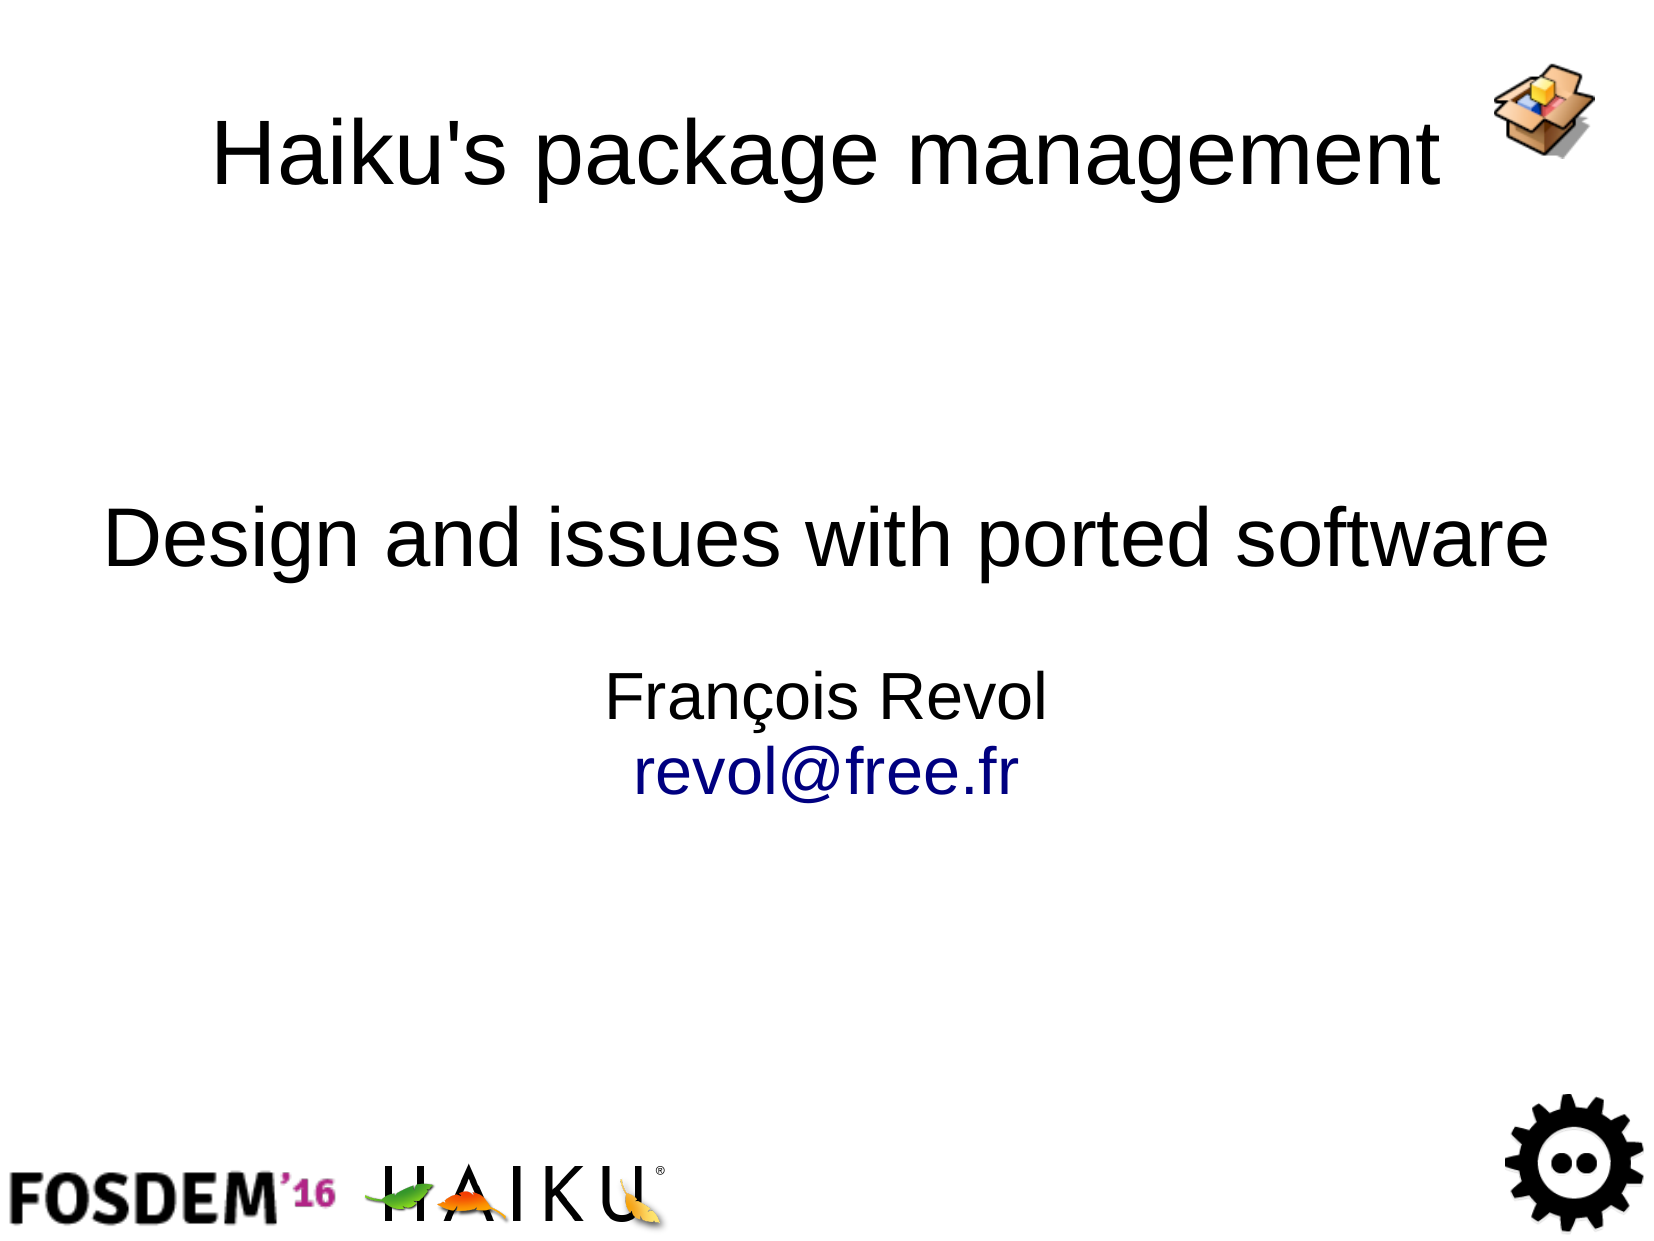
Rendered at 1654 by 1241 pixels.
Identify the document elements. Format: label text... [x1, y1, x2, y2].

picture [1505, 1094, 1648, 1235]
subtitle Design and issues with ported software François Revol revol@free.fr [82, 290, 1571, 1010]
picture [363, 1163, 670, 1235]
title Haiku's package management [82, 49, 1571, 257]
picture [1494, 58, 1595, 159]
picture [0, 1152, 350, 1241]
